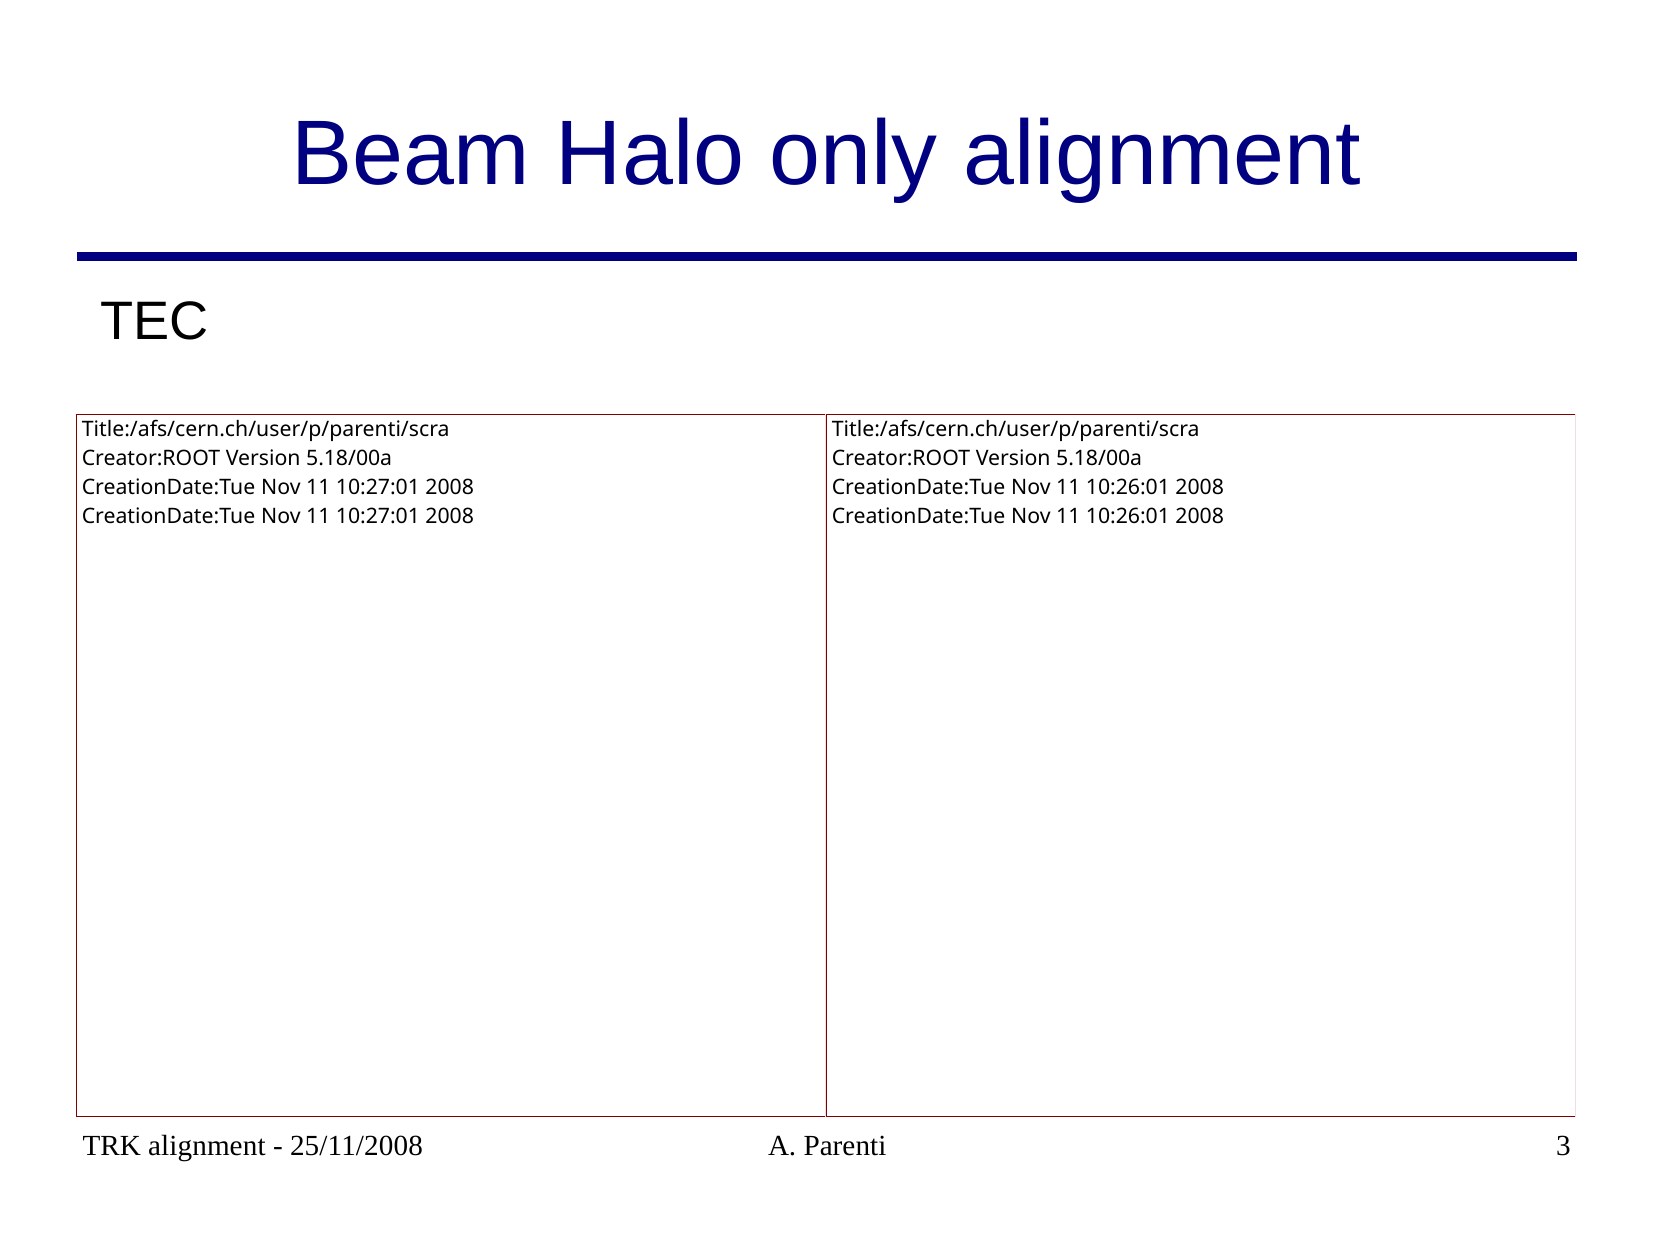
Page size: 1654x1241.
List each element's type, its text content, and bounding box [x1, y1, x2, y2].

picture [75, 412, 1576, 1117]
list TEC [82, 290, 1571, 412]
title Beam Halo only alignment [82, 49, 1571, 257]
